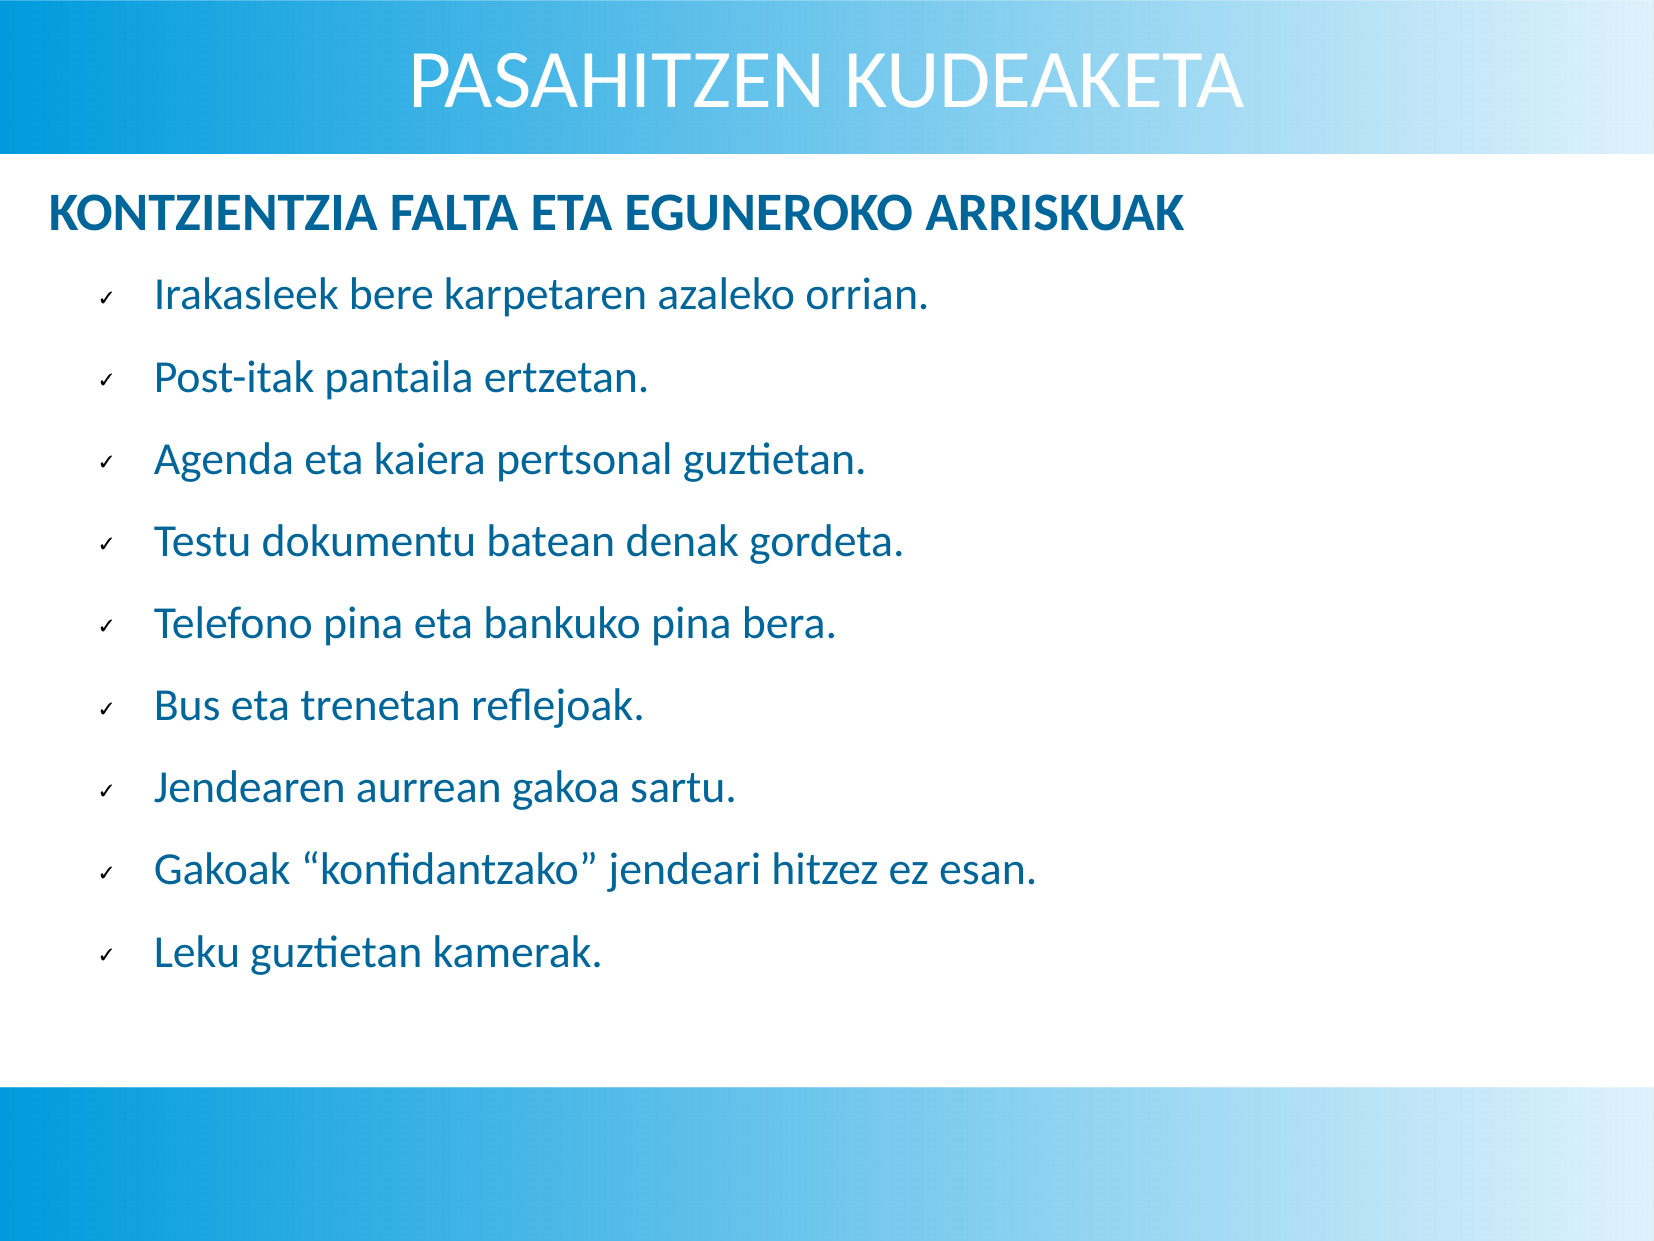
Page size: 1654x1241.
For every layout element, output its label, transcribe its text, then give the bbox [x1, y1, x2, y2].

list Irakasleek bere karpetaren azaleko orrian. Post-itak pantaila ertzetan. Agenda eta kaiera pertsonal guztietan. Testu dokumentu batean denak gordeta. Telefono pina eta bankuko pina bera. Bus eta trenetan reflejoak. Jendearen aurrean gakoa sartu. Gakoak “konfidantzako” jendeari hitzez ez esan. Leku guztietan kamerak. [82, 268, 1616, 1088]
picture [141, 0, 1654, 154]
title PASAHITZEN KUDEAKETA [82, 38, 1572, 136]
text_box KONTZIENTZIA FALTA ETA EGUNEROKO ARRISKUAK [33, 182, 1616, 269]
picture [141, 1086, 1654, 1241]
